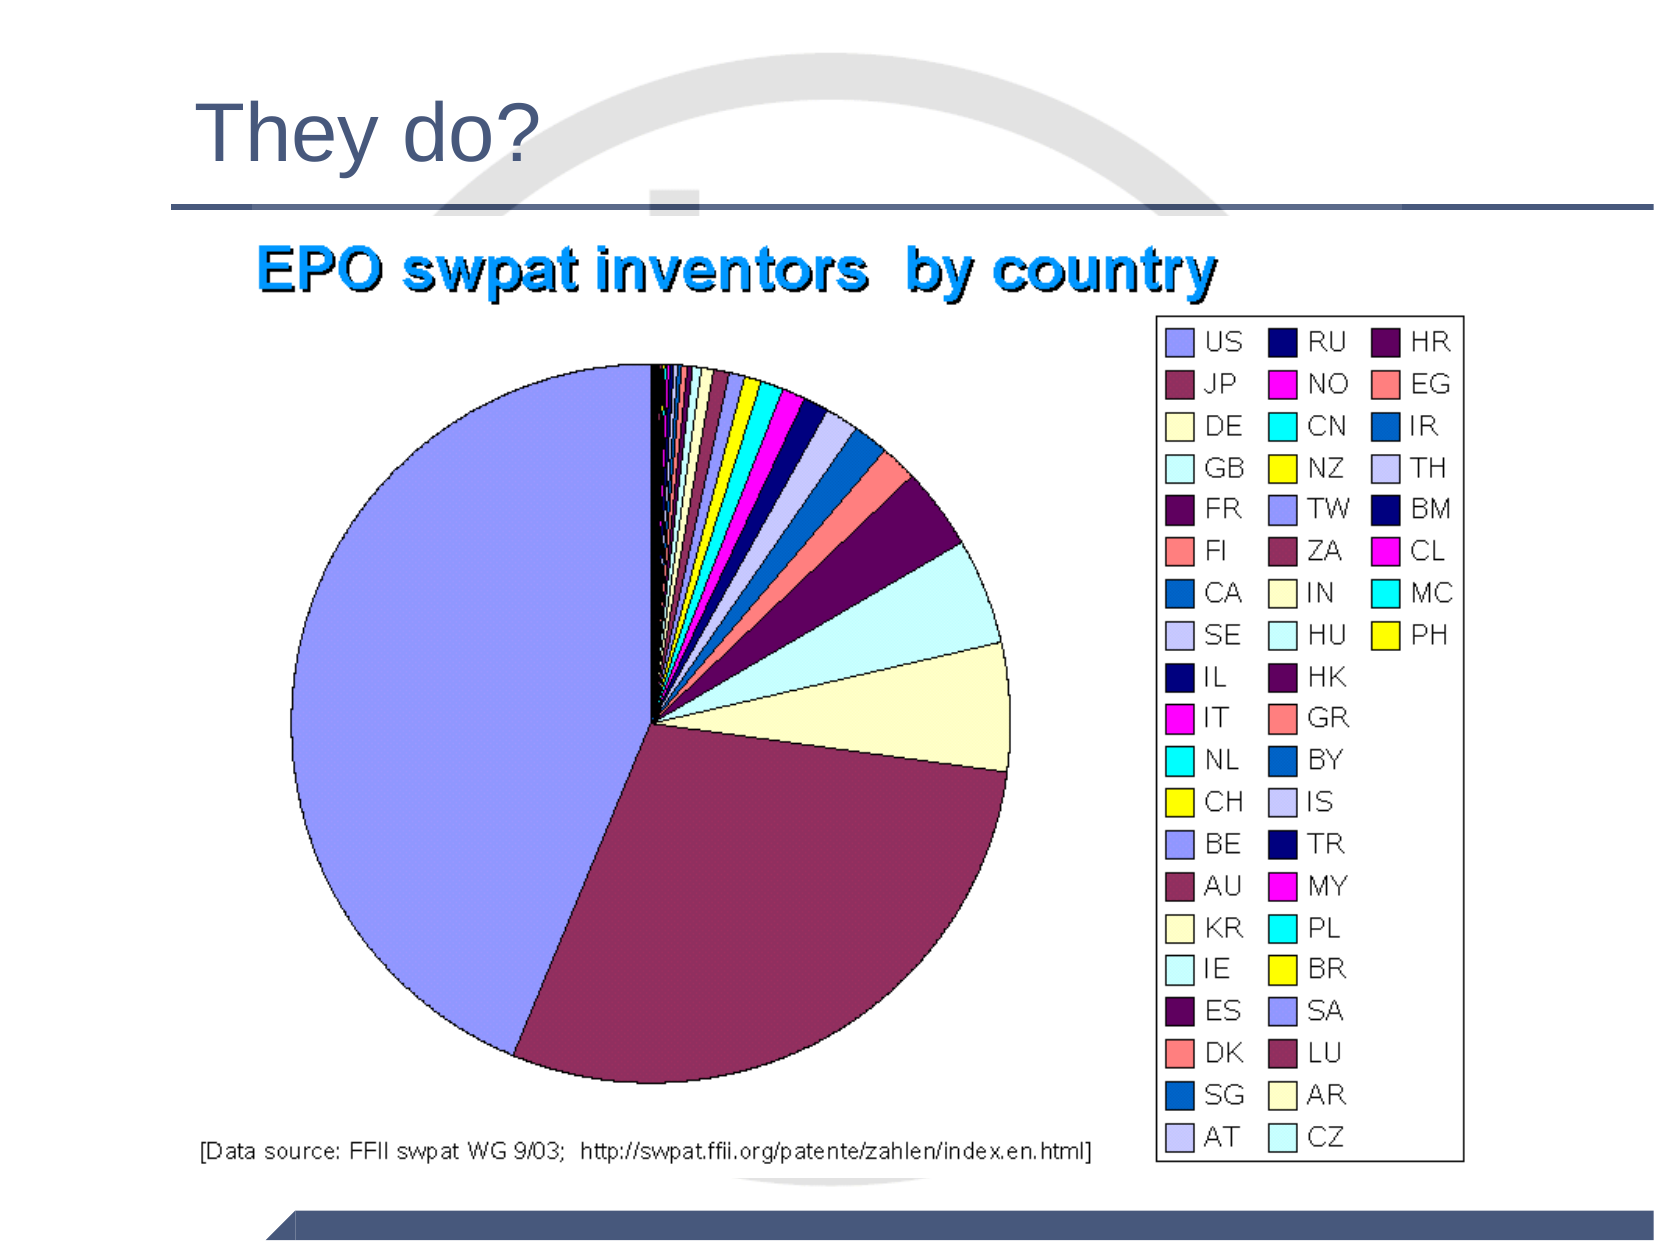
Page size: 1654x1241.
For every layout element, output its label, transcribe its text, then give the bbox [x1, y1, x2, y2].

picture [172, 216, 1482, 1178]
title They do? [194, 29, 1530, 237]
